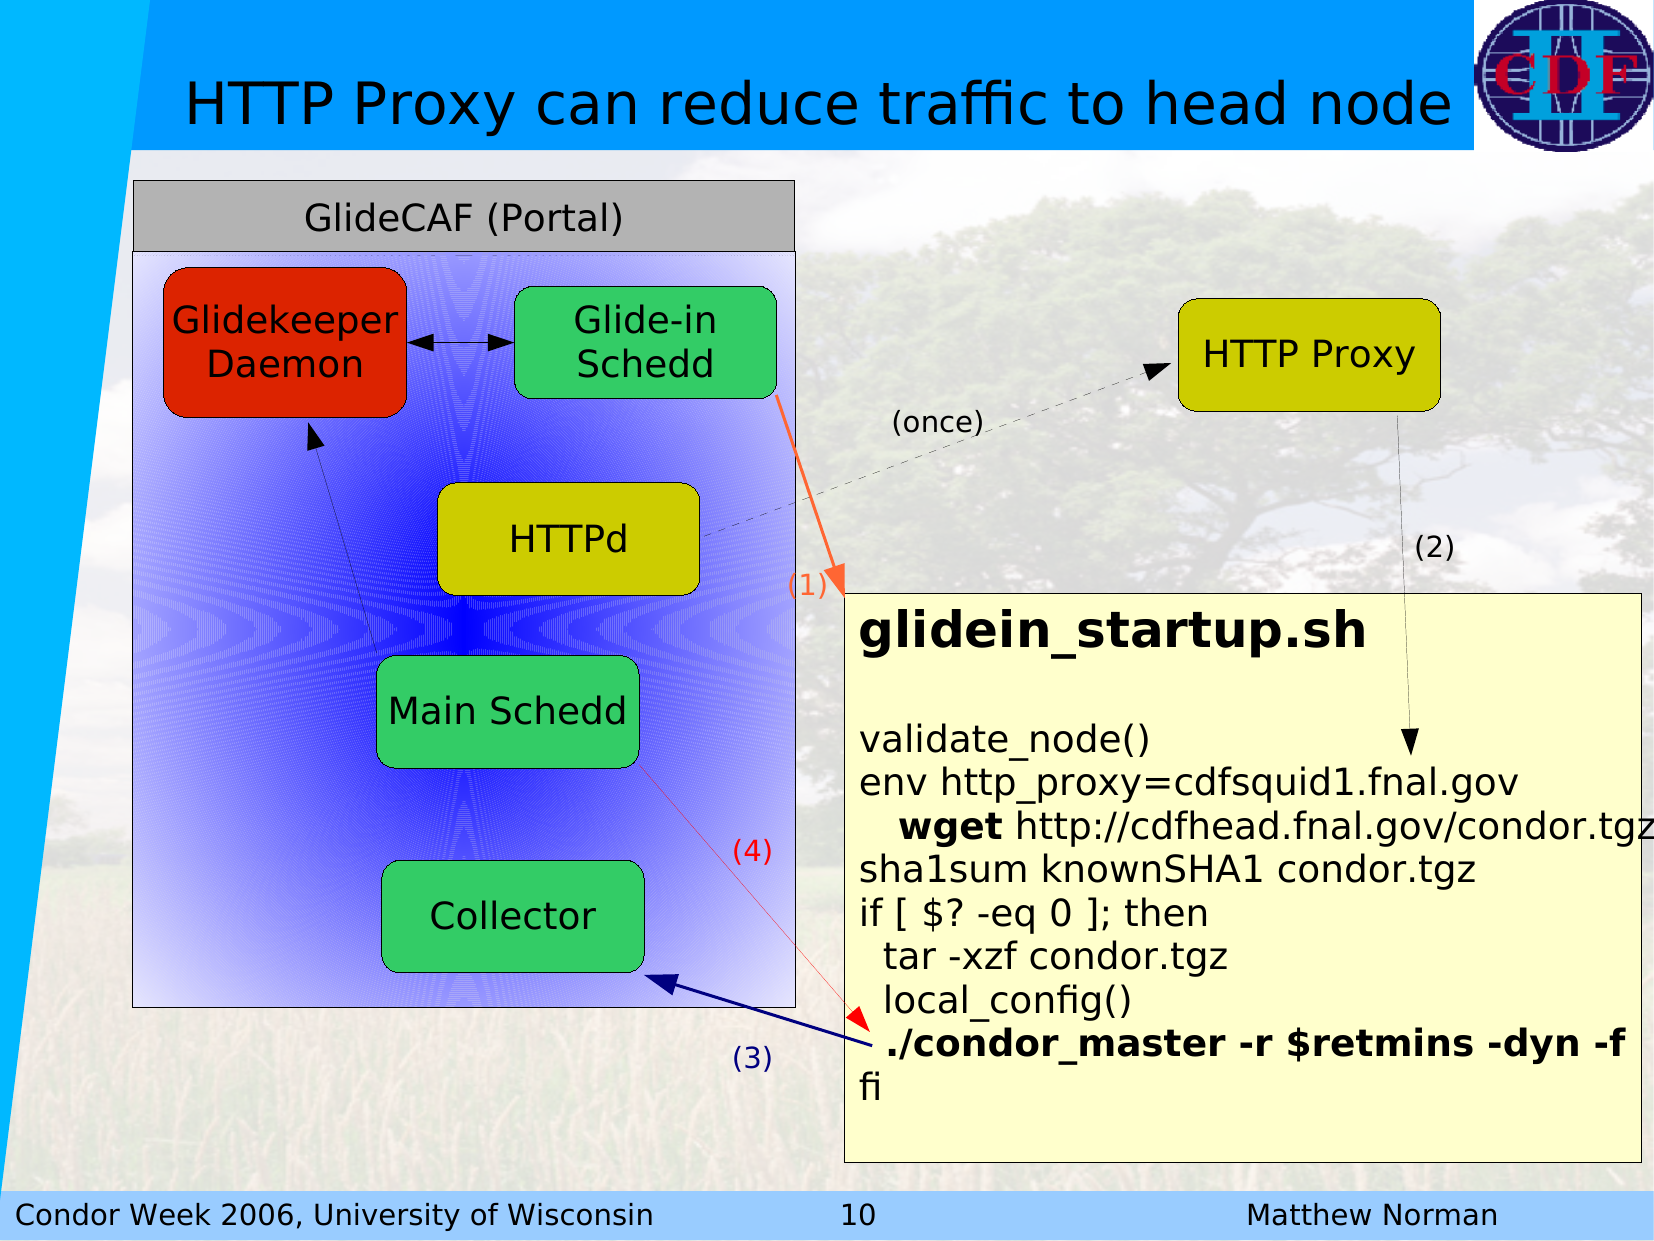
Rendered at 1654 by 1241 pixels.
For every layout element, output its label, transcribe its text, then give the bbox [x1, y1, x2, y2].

text_box HTTP Proxy [1178, 298, 1441, 412]
text_box GlideCAF (Portal) [133, 180, 795, 251]
text_box (once) [876, 398, 1000, 448]
text_box Collector [381, 860, 645, 973]
text_box HTTPd [437, 482, 700, 596]
text_box Main Schedd [376, 655, 640, 769]
text_box (4) [717, 826, 789, 876]
text_box [132, 251, 796, 1008]
text_box HTTP Proxy can reduce traffic to head node [141, 62, 1498, 146]
text_box Glidekeeper Daemon [163, 267, 407, 418]
picture [1474, 0, 1654, 152]
text_box (3) [717, 1034, 789, 1084]
text_box (1) [772, 560, 844, 610]
text_box (2) [1399, 522, 1471, 572]
text_box Glide-in Schedd [514, 286, 777, 399]
text_box glidein_startup.sh validate_node() env http_proxy=cdfsquid1.fnal.gov wget http://cdfhead.fnal.gov/condor.tgz sha1sum knownSHA1 condor.tgz if [ $? -eq 0 ]; then tar -xzf condor.tgz local_config() ./condor_master -r $retmins -dyn -f fi [844, 593, 1642, 1163]
